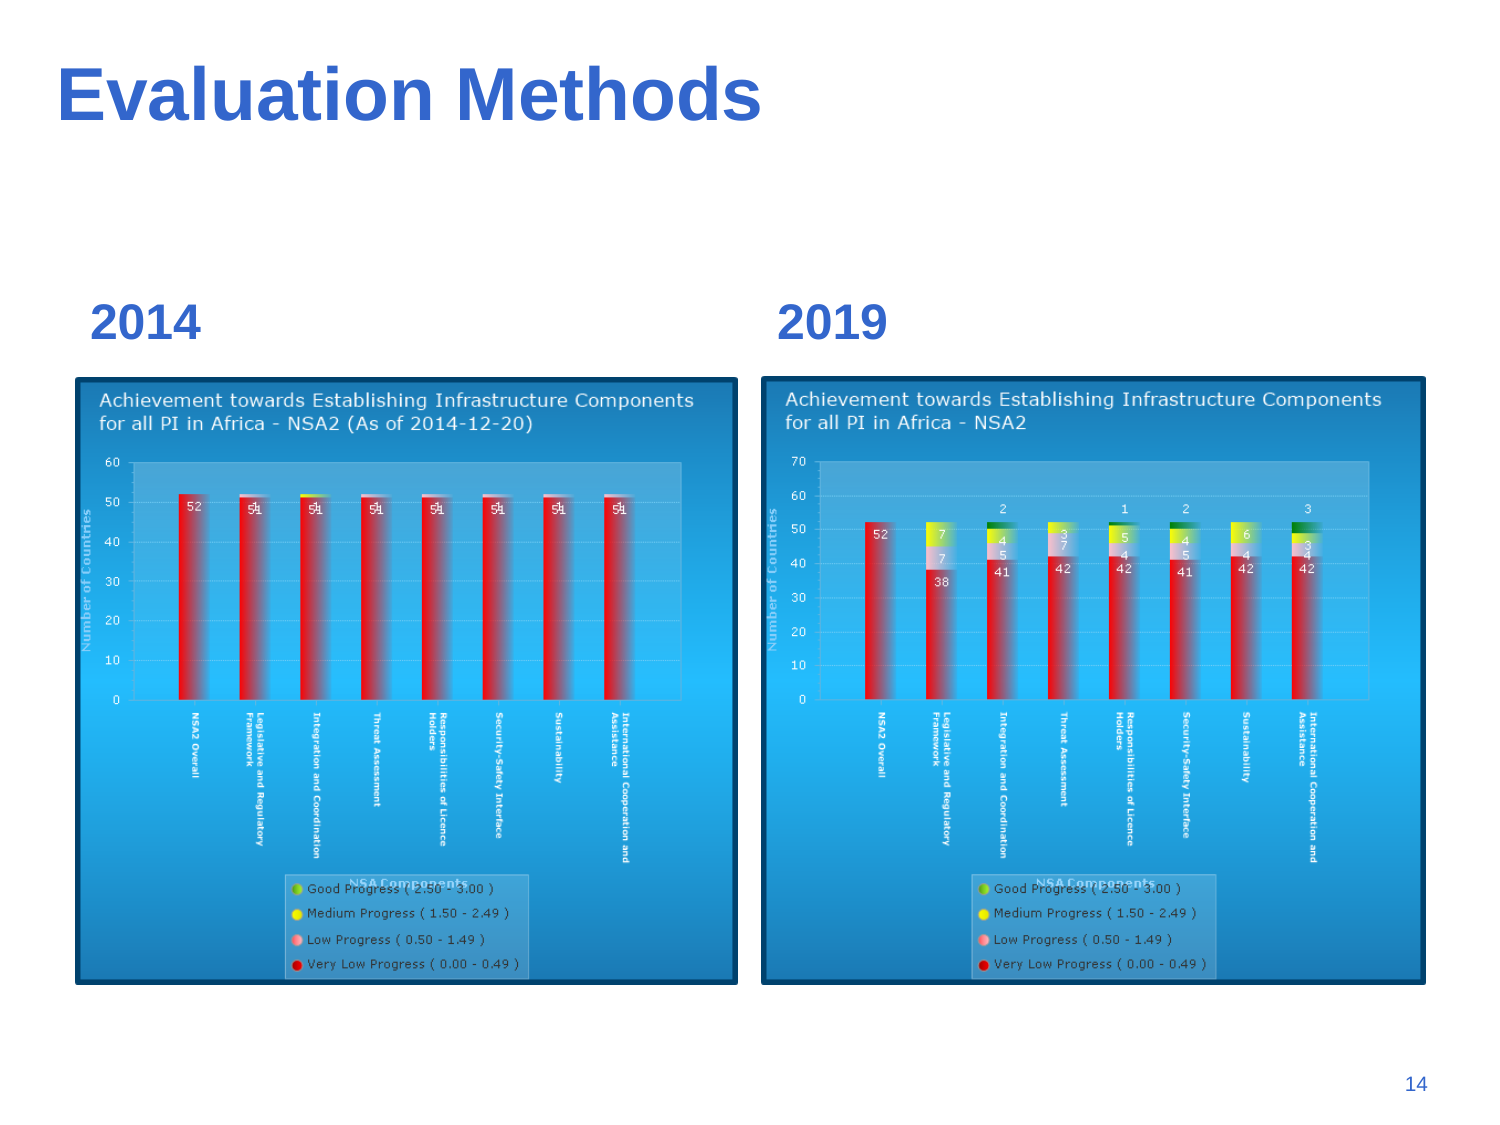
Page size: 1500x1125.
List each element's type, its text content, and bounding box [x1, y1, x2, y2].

picture [75, 377, 738, 985]
title Evaluation Methods [41, 19, 1046, 161]
list 2014 [75, 251, 738, 357]
picture [761, 376, 1426, 985]
list 2019 [761, 251, 1426, 357]
slide_number 14 [1389, 1063, 1474, 1112]
